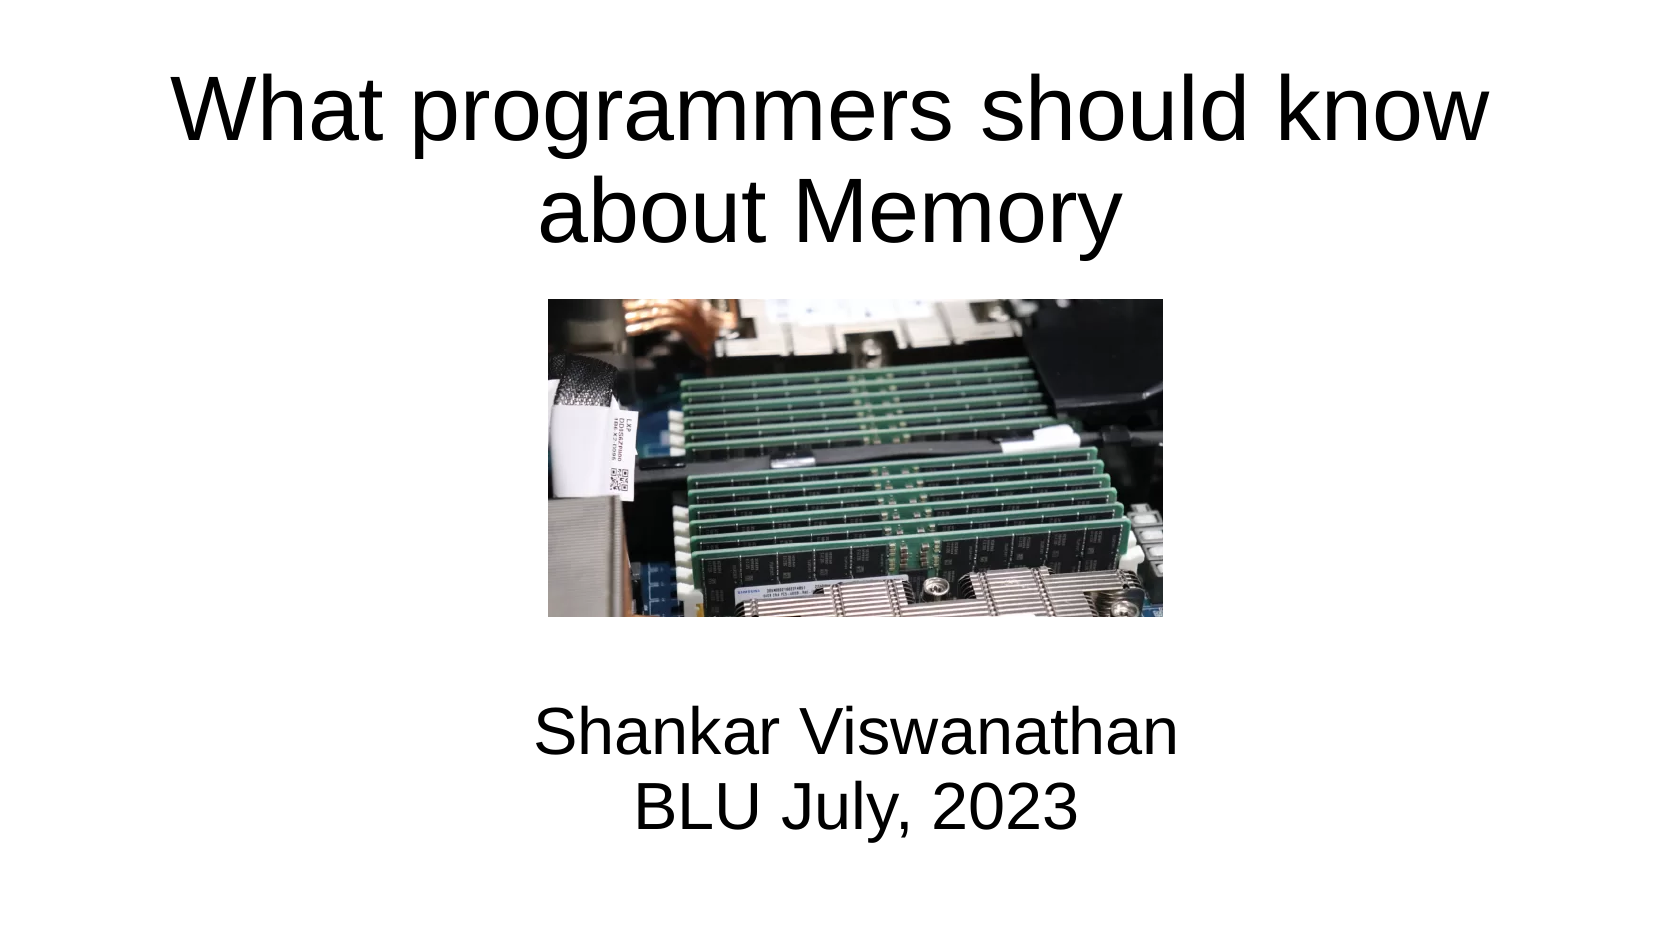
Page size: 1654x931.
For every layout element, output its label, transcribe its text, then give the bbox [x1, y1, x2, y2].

subtitle Shankar Viswanathan BLU July, 2023 [112, 637, 1601, 901]
picture [548, 299, 1163, 617]
title What programmers should know about Memory [86, 57, 1576, 263]
